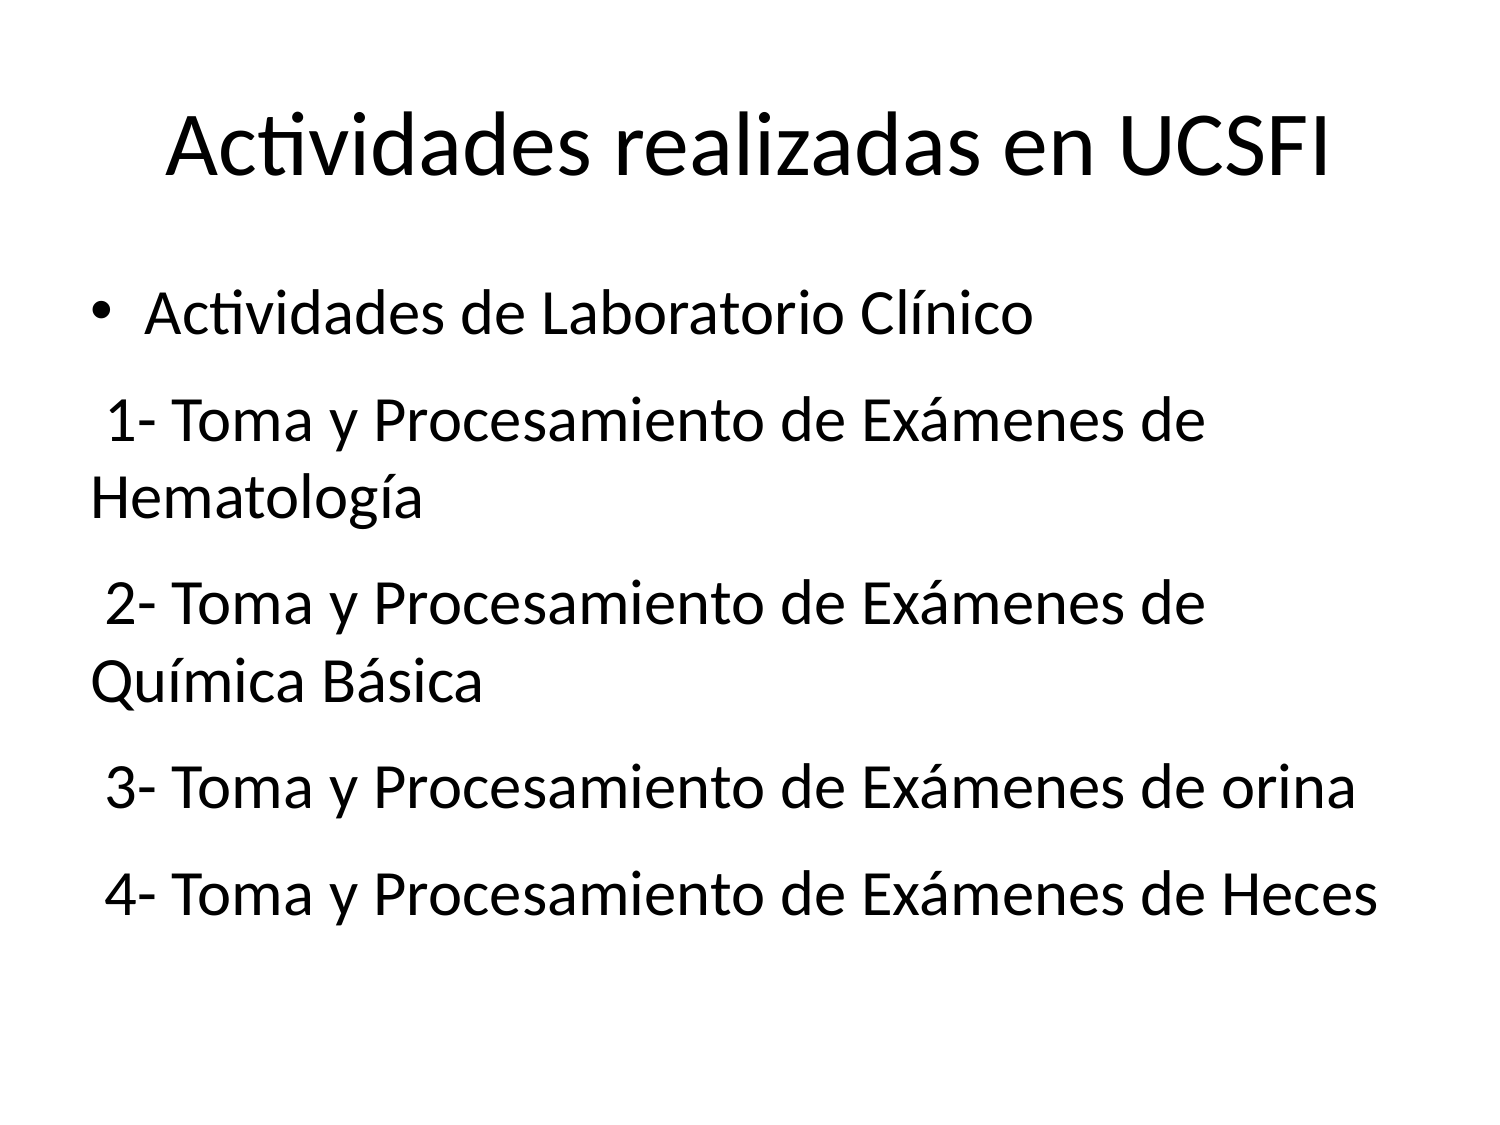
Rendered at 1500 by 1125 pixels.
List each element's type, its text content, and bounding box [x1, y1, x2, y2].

list Actividades de Laboratorio Clínico 1- Toma y Procesamiento de Exámenes de Hematología 2- Toma y Procesamiento de Exámenes de Química Básica 3- Toma y Procesamiento de Exámenes de orina 4- Toma y Procesamiento de Exámenes de Heces [75, 262, 1425, 1005]
title Actividades realizadas en UCSFI [75, 45, 1425, 233]
